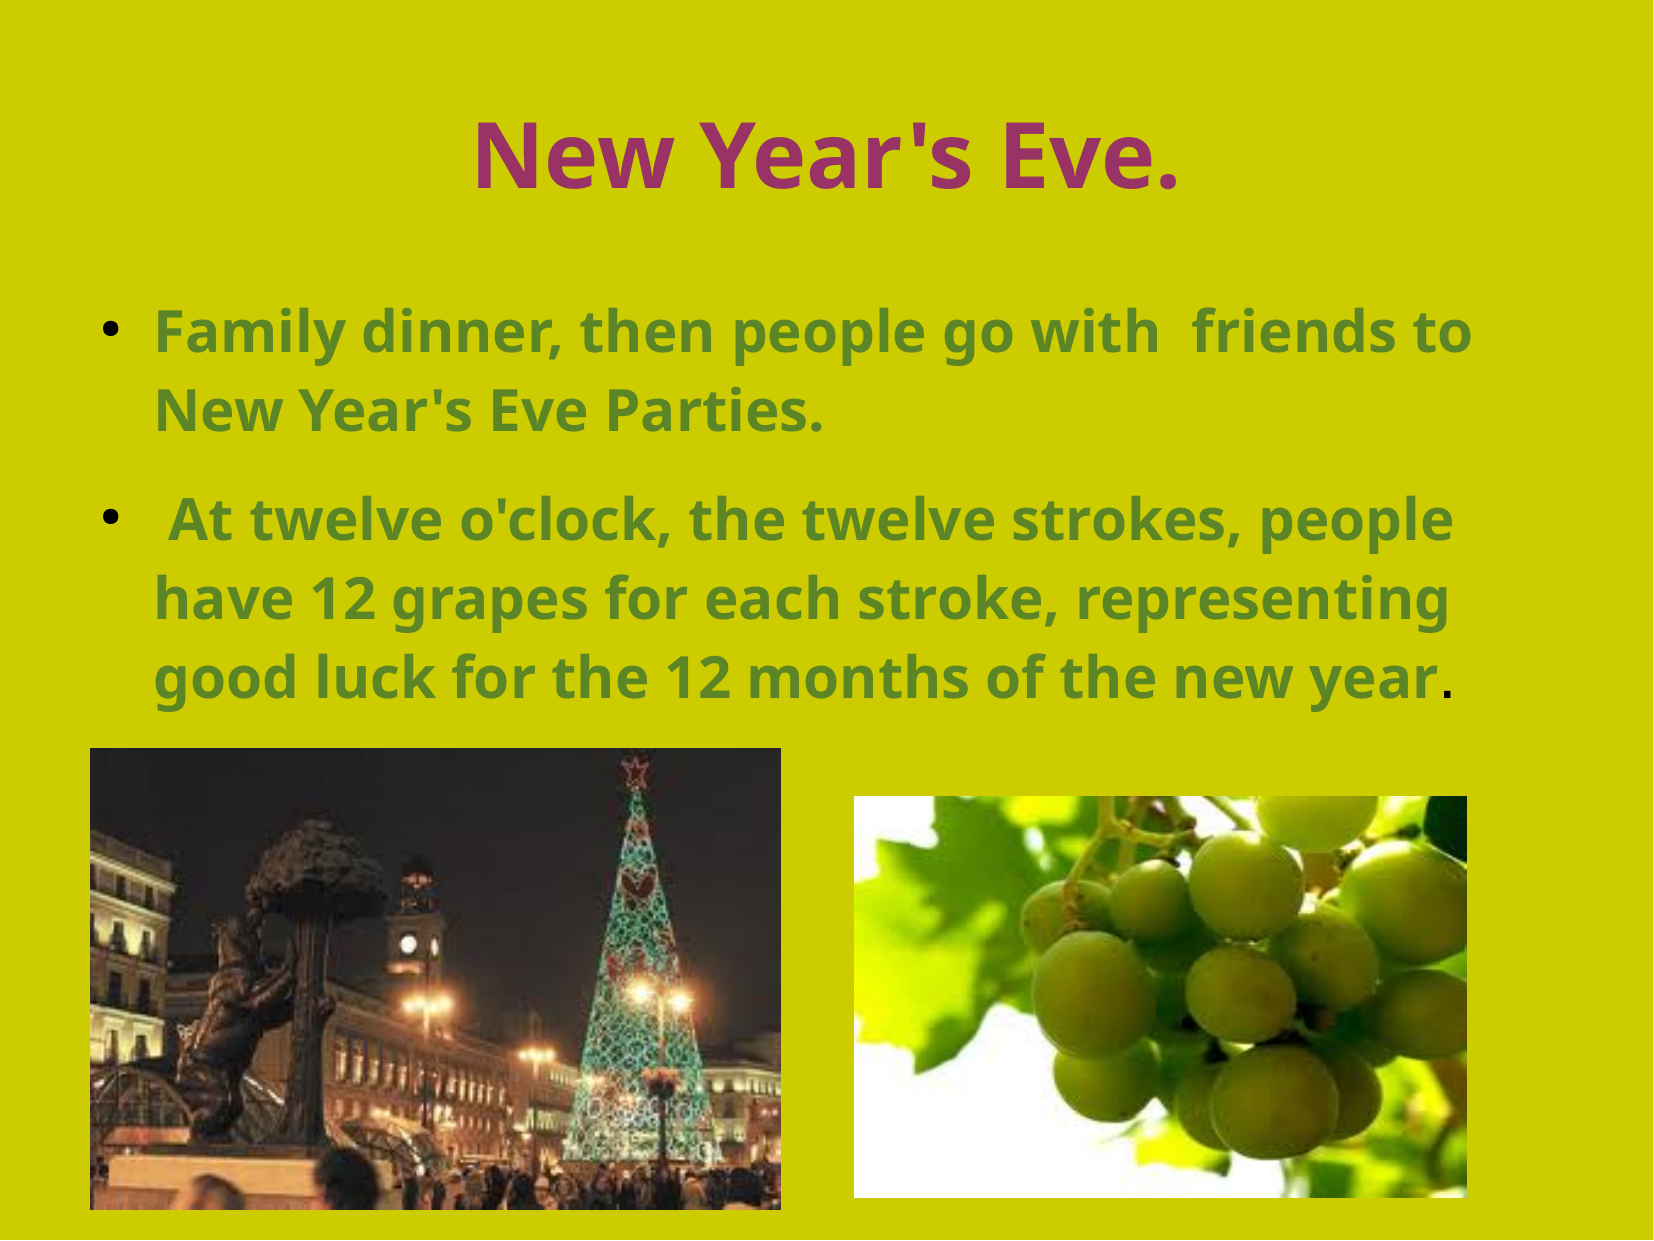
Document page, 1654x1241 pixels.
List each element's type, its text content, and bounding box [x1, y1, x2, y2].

picture [854, 796, 1467, 1198]
picture [90, 748, 781, 1210]
list Family dinner, then people go with friends to New Year's Eve Parties. At twelve o'clock, the twelve strokes, people have 12 grapes for each stroke, representing good luck for the 12 months of the new year. [82, 290, 1538, 1010]
title New Year's Eve. [82, 49, 1571, 257]
